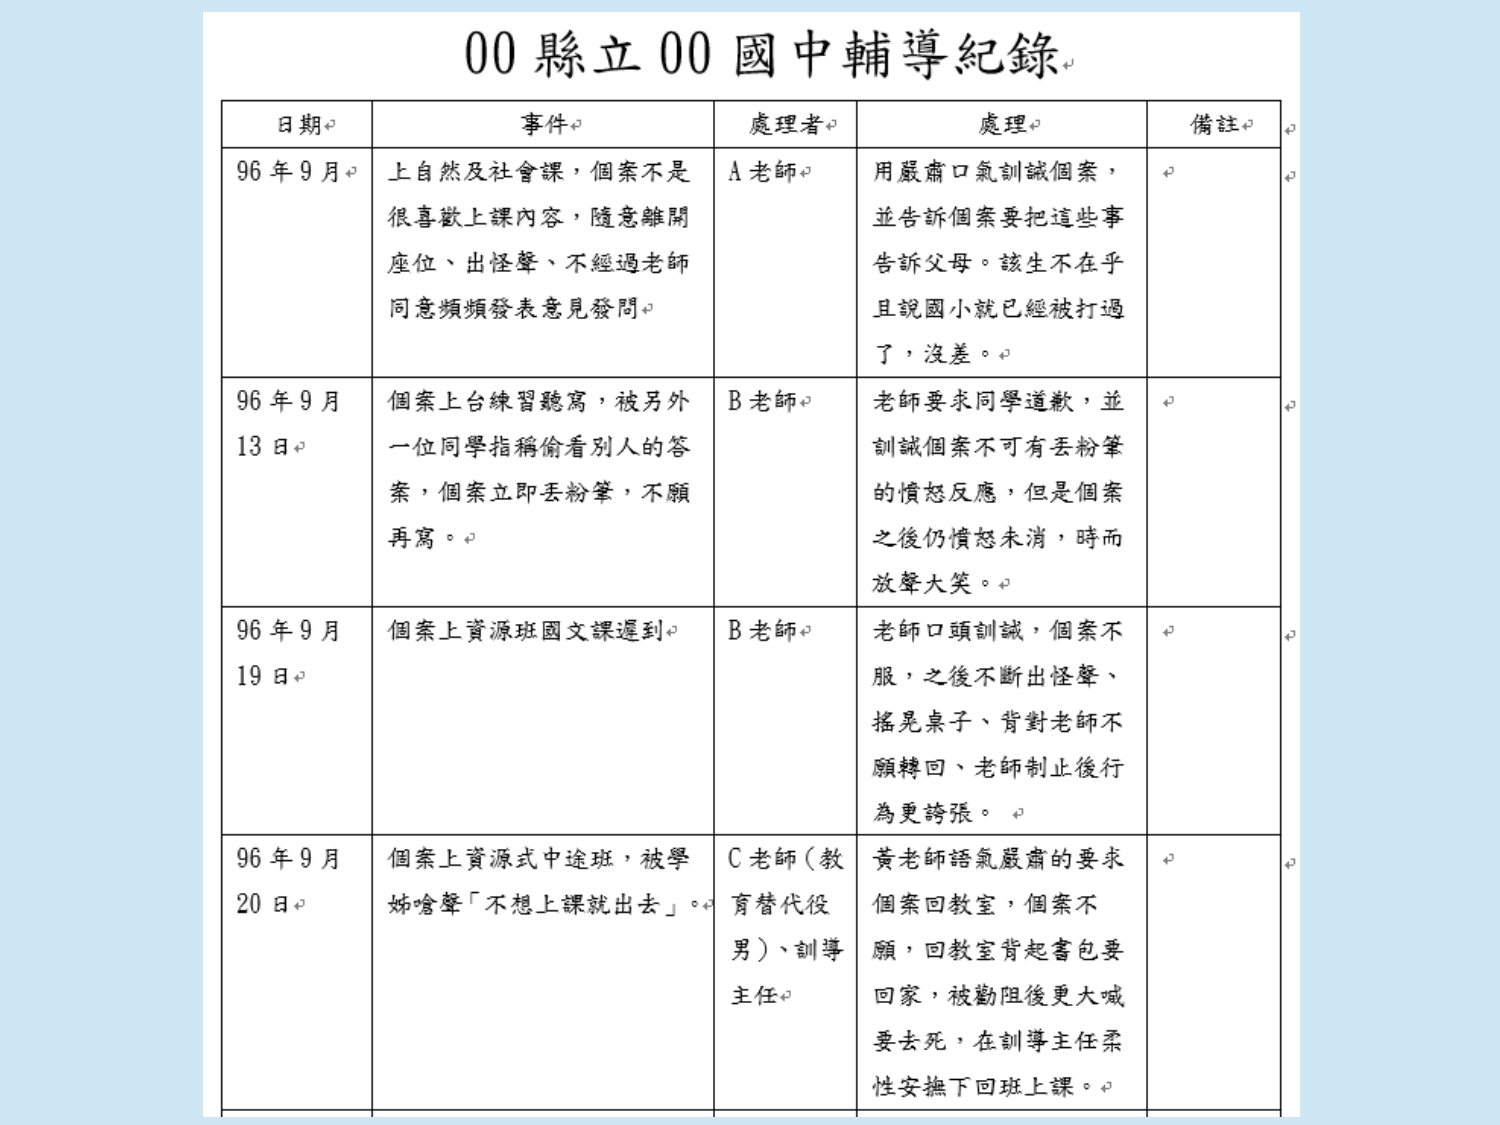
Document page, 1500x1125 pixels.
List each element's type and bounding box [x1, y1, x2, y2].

picture [203, 12, 1300, 1117]
